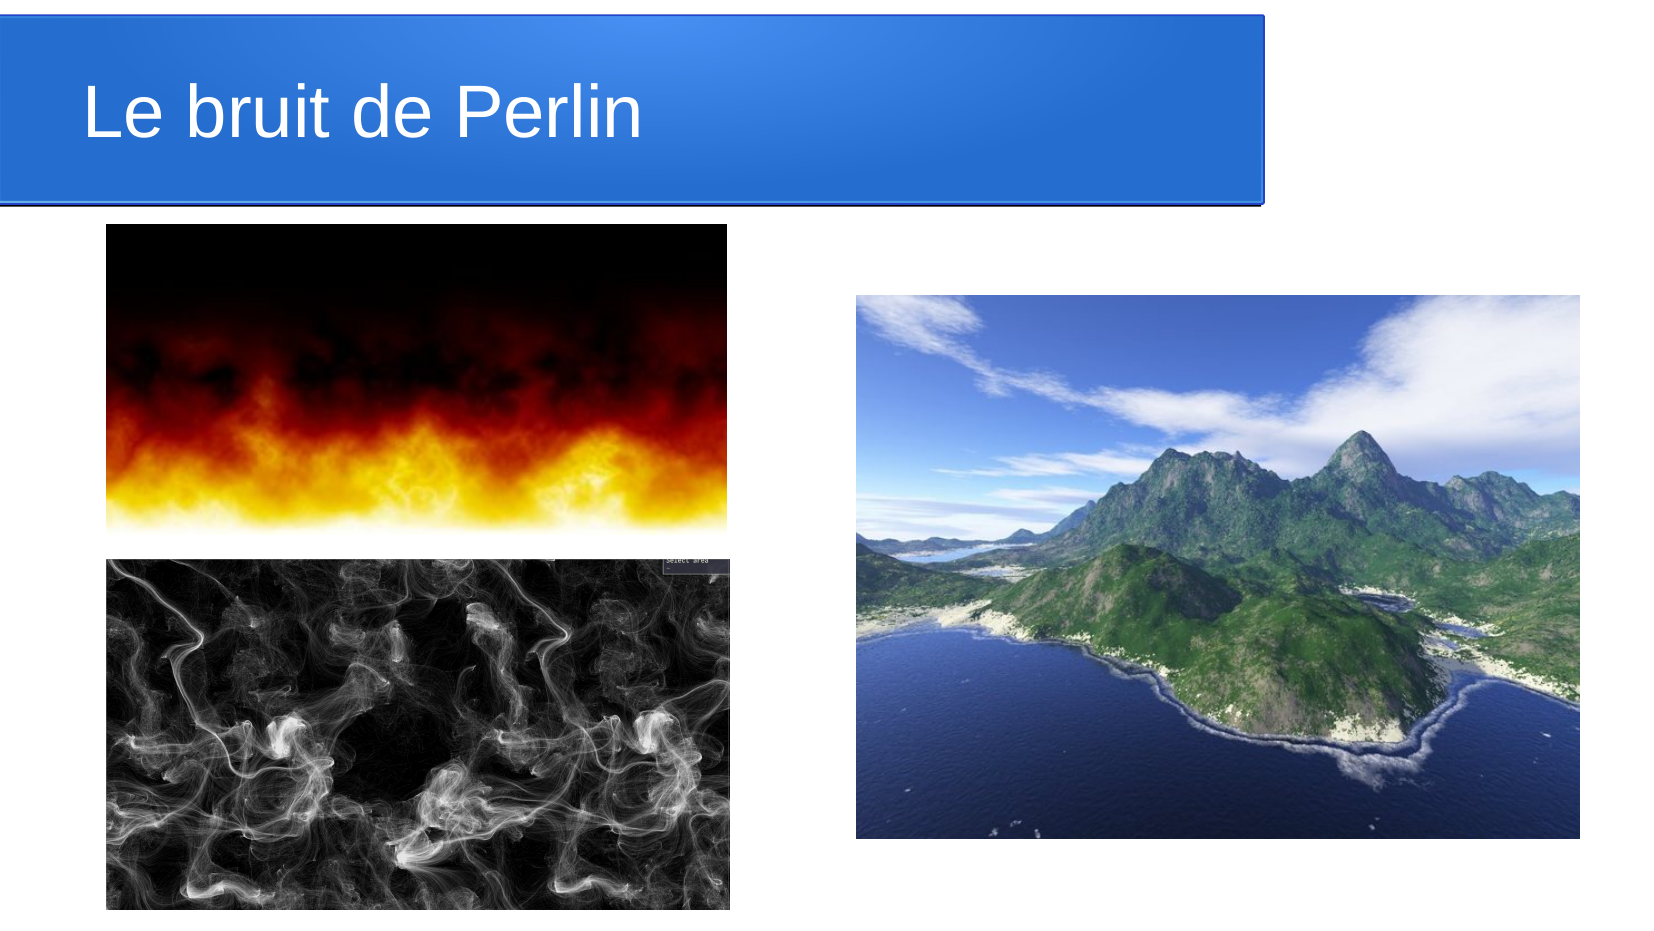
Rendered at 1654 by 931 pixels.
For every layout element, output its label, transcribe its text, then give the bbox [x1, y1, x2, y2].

picture [106, 224, 727, 535]
picture [856, 295, 1580, 839]
picture [106, 559, 730, 910]
title Le bruit de Perlin [82, 35, 1235, 189]
